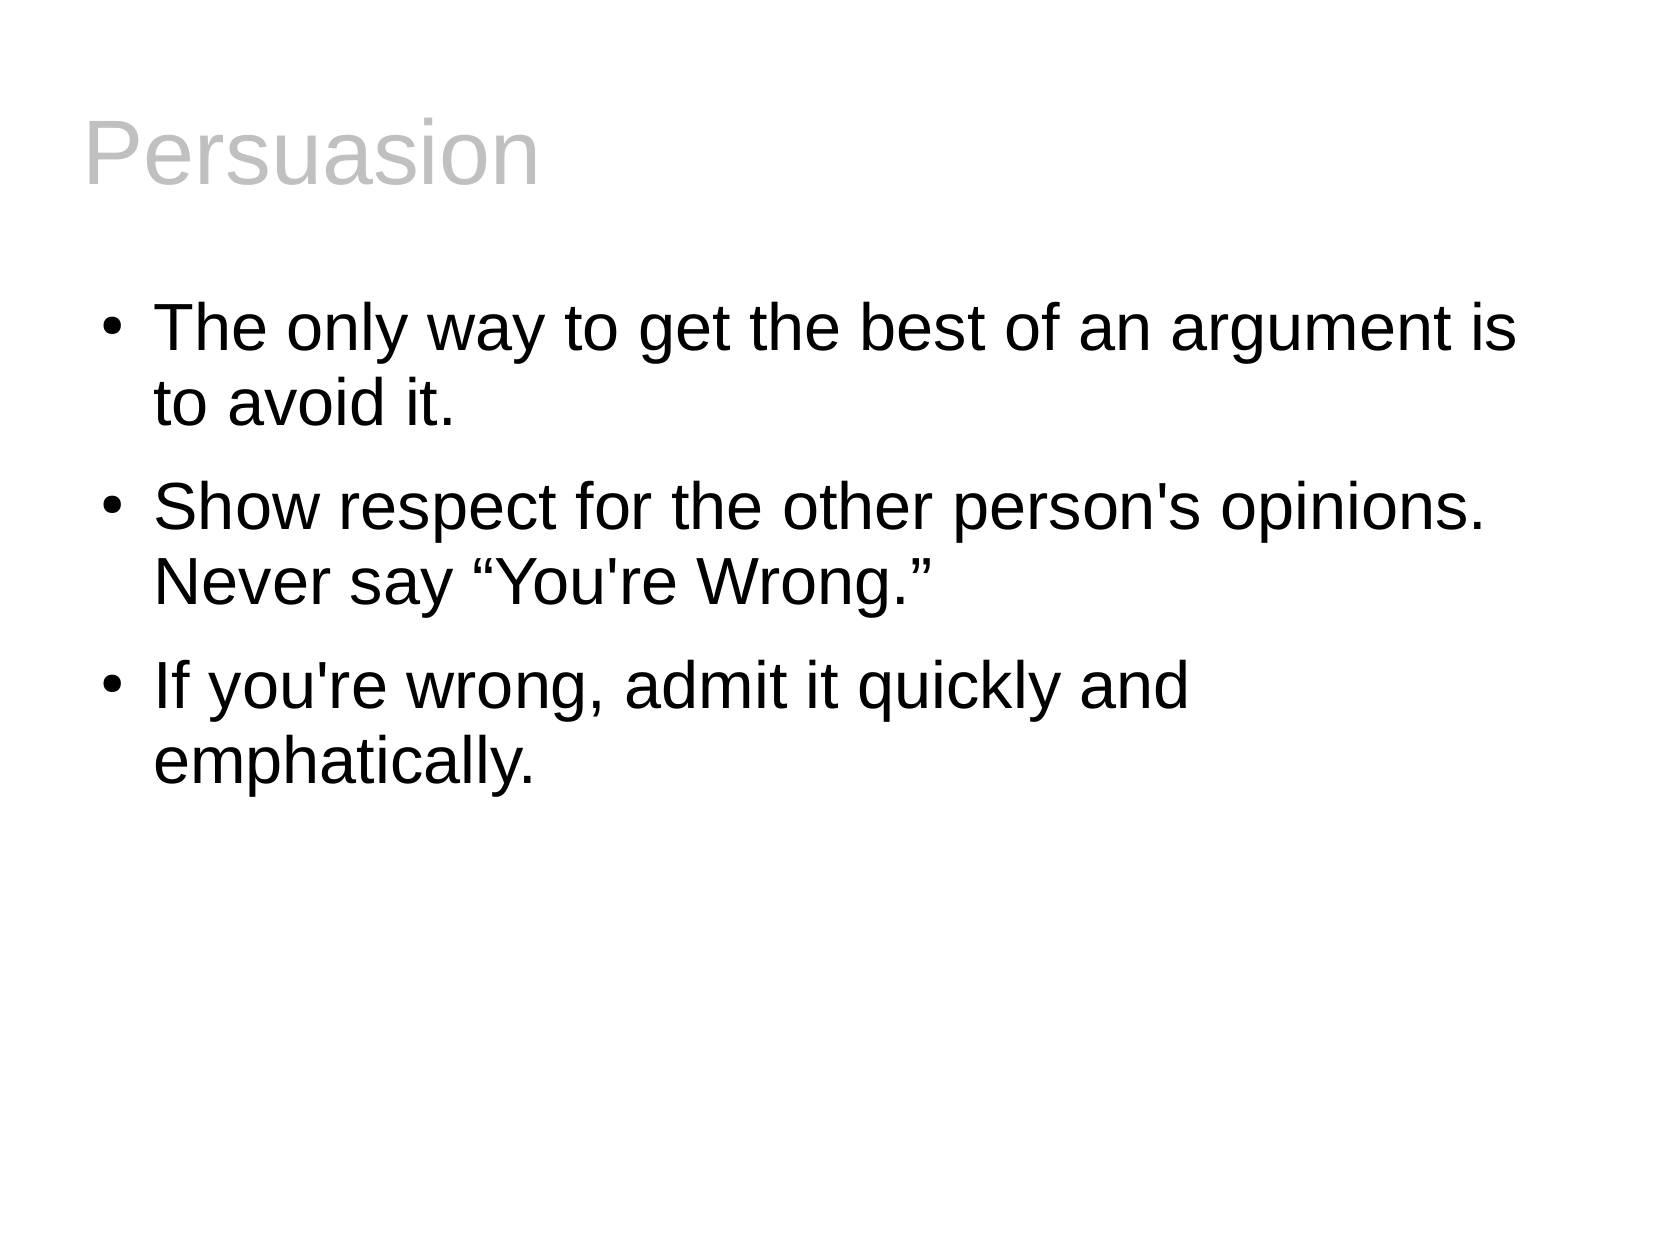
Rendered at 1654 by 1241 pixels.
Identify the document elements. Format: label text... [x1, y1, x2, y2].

list The only way to get the best of an argument is to avoid it. Show respect for the other person's opinions. Never say “You're Wrong.” If you're wrong, admit it quickly and emphatically. [82, 290, 1571, 1094]
title Persuasion [82, 56, 1571, 250]
